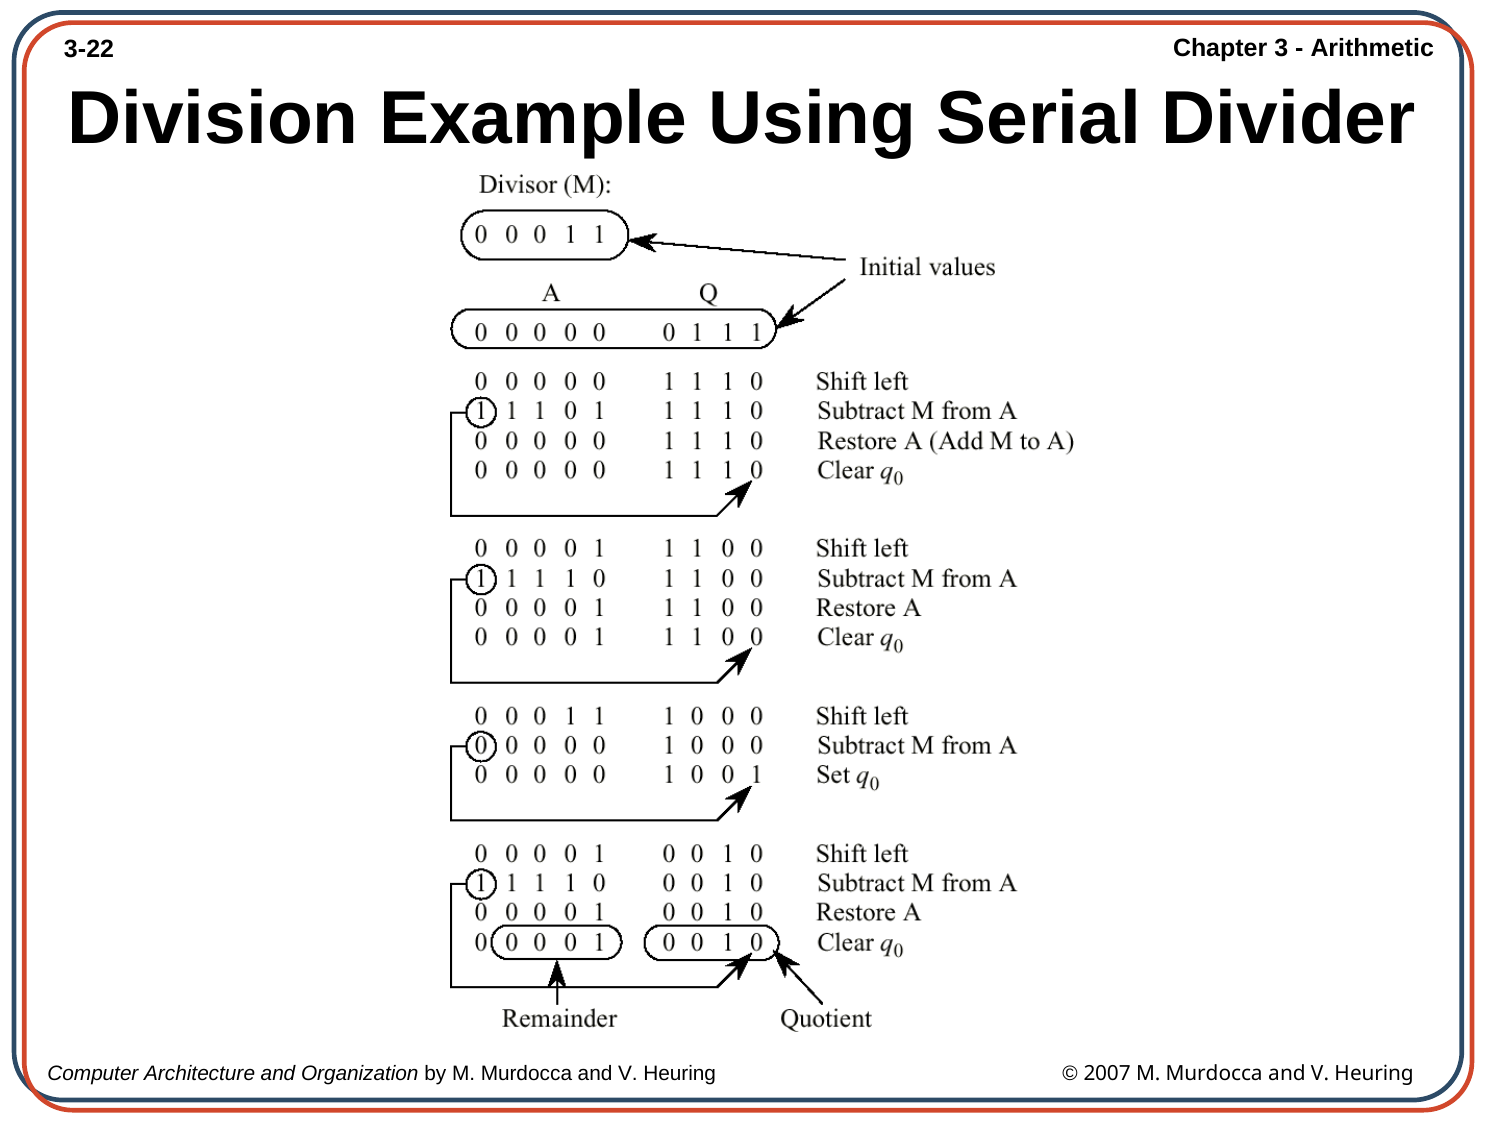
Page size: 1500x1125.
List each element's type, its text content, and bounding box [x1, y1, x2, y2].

title Division Example Using Serial Divider [37, 75, 1447, 163]
picture [450, 174, 1074, 1032]
